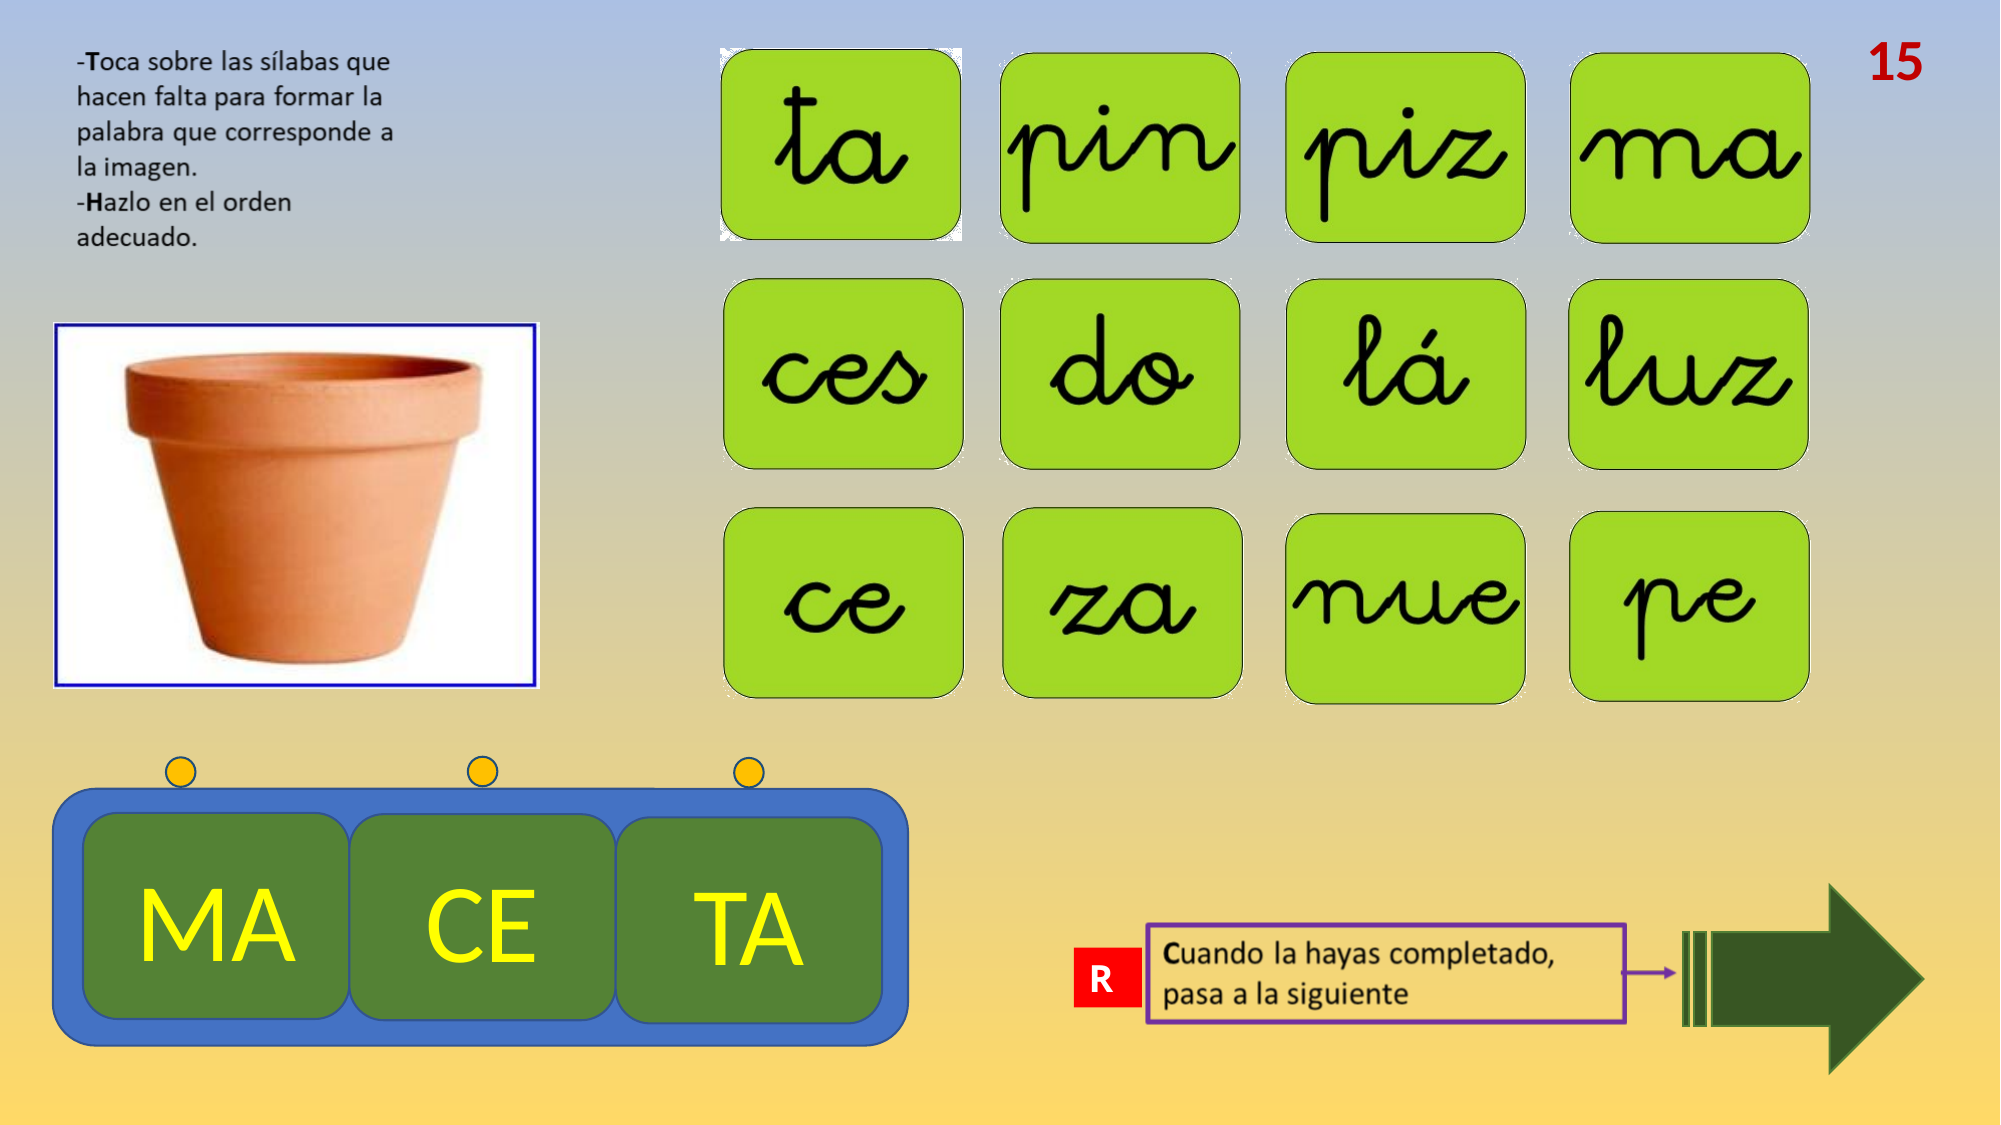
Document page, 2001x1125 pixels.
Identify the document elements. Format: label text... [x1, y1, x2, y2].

picture [723, 278, 965, 470]
picture [1568, 278, 1810, 471]
picture [1285, 513, 1527, 705]
text_box [1711, 885, 1924, 1073]
picture [1285, 51, 1527, 244]
picture [58, 34, 431, 272]
picture [723, 507, 965, 699]
text_box MA [82, 812, 349, 1019]
picture [720, 48, 962, 241]
picture [1569, 510, 1811, 703]
text_box CE [349, 814, 616, 1021]
text_box [165, 757, 196, 787]
picture [1002, 507, 1244, 699]
text_box [1694, 932, 1707, 1026]
picture [1141, 921, 1691, 1034]
picture [1285, 278, 1527, 470]
text_box [52, 757, 908, 1046]
text_box TA [615, 817, 883, 1024]
text_box R [1073, 947, 1141, 1008]
text_box [467, 756, 498, 787]
picture [53, 322, 540, 689]
picture [1569, 52, 1811, 244]
text_box 15 [1851, 14, 1953, 100]
picture [999, 278, 1241, 470]
picture [999, 52, 1241, 244]
